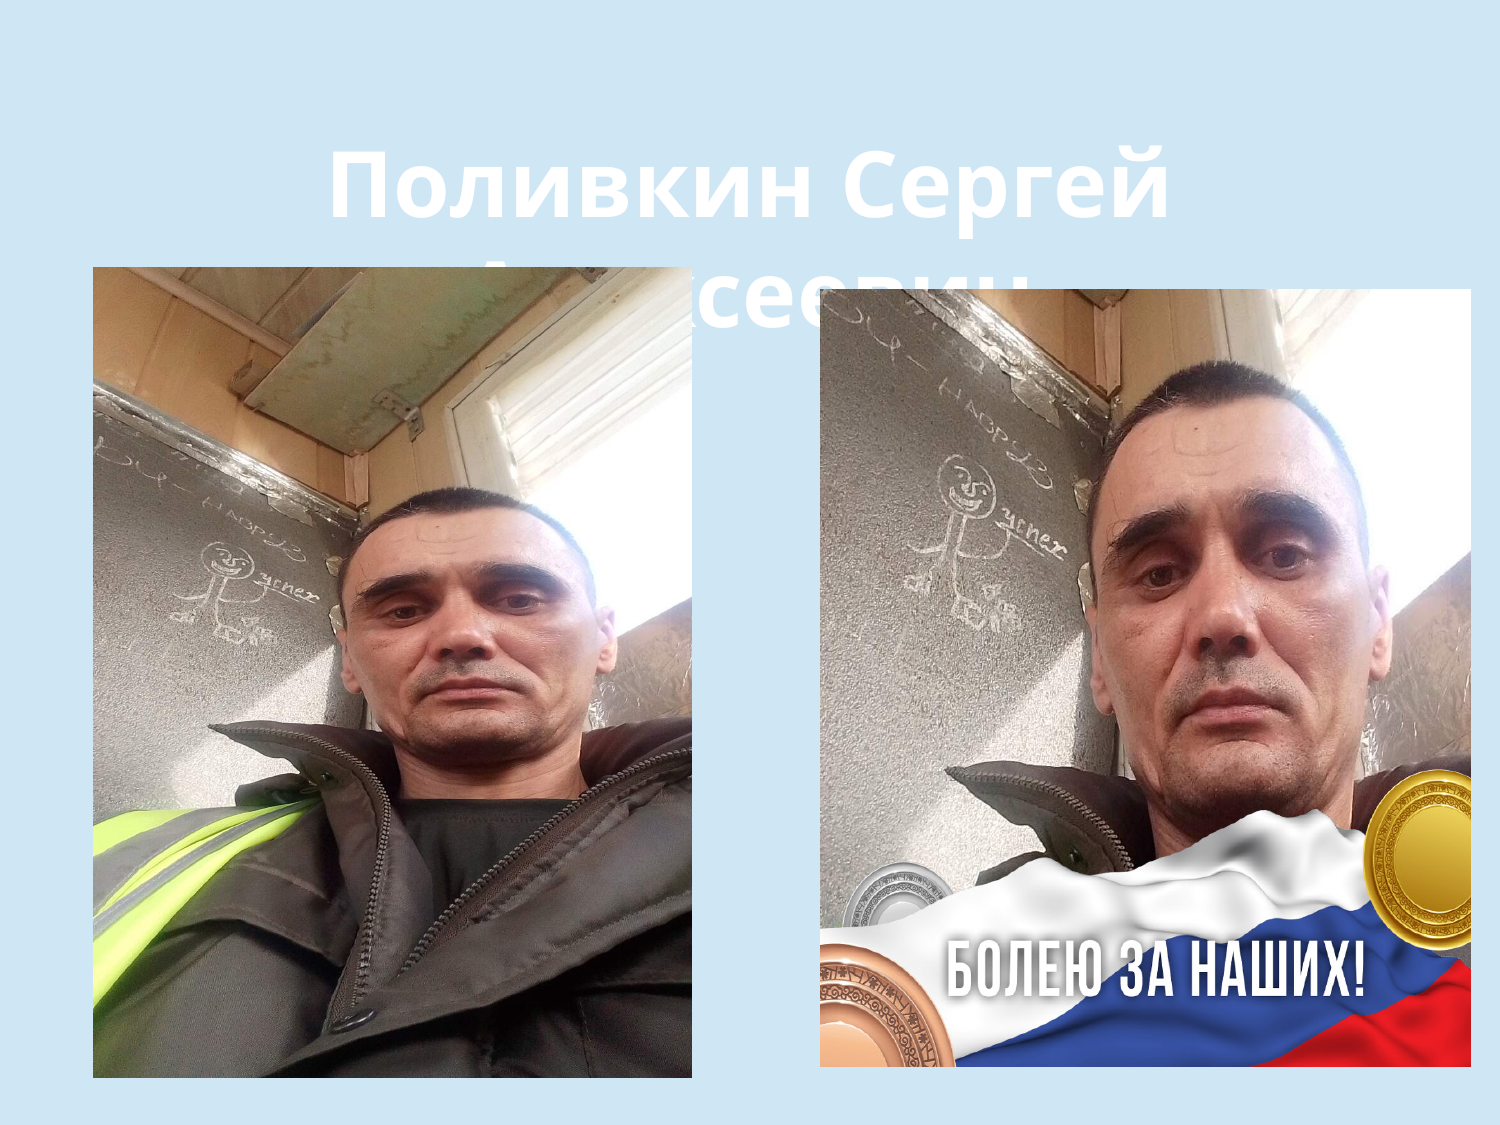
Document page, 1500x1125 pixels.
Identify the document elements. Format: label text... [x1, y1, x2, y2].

picture [93, 267, 692, 1079]
picture [820, 289, 1471, 1067]
title Поливкин Сергей Алексеевич [29, 8, 1471, 197]
